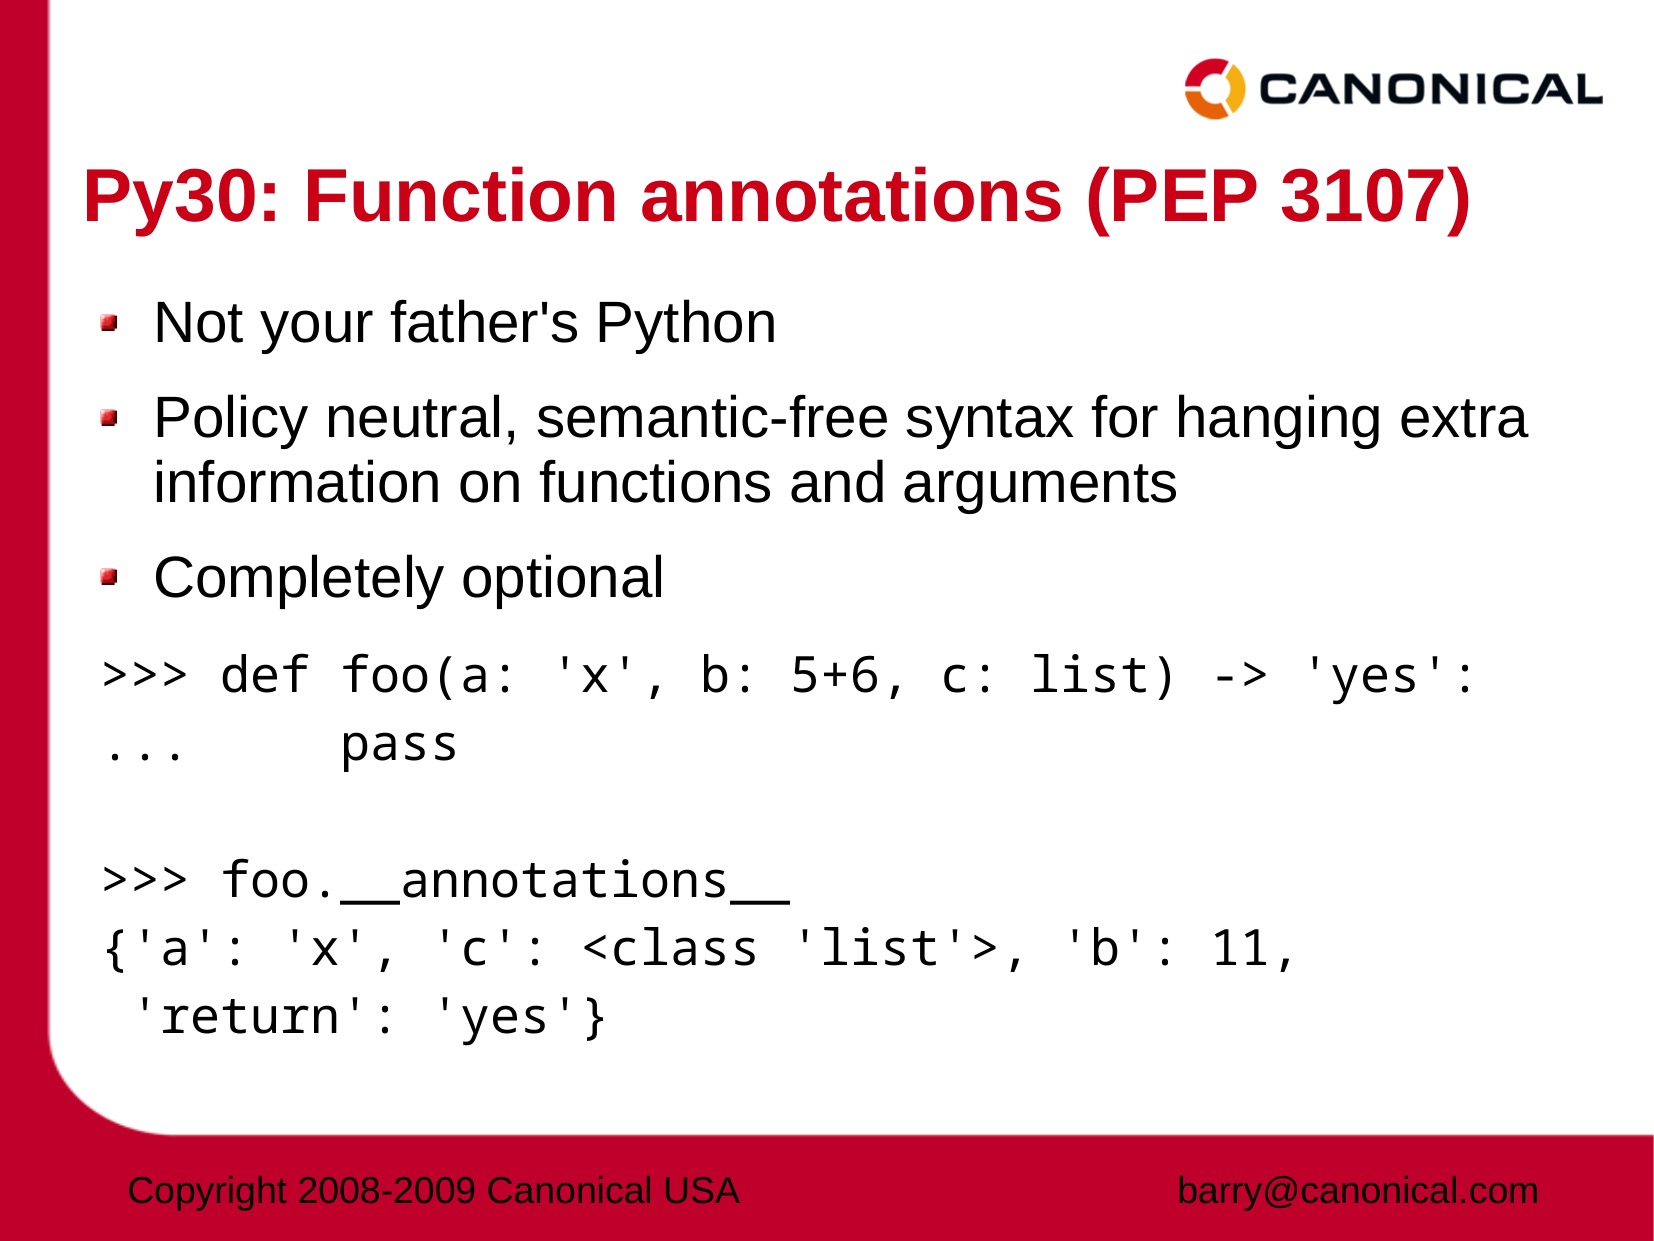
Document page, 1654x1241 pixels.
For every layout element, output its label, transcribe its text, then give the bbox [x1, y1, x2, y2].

title Py30: Function annotations (PEP 3107) [82, 104, 1571, 287]
list Not your father's Python Policy neutral, semantic-free syntax for hanging extra information on functions and arguments Completely optional >>> def foo(a: 'x', b: 5+6, c: list) -> 'yes': ... pass >>> foo.__annotations__ {'a': 'x', 'c': <class 'list'>, 'b': 11, 'return': 'yes'} [82, 290, 1571, 1109]
picture [0, 0, 1654, 1241]
